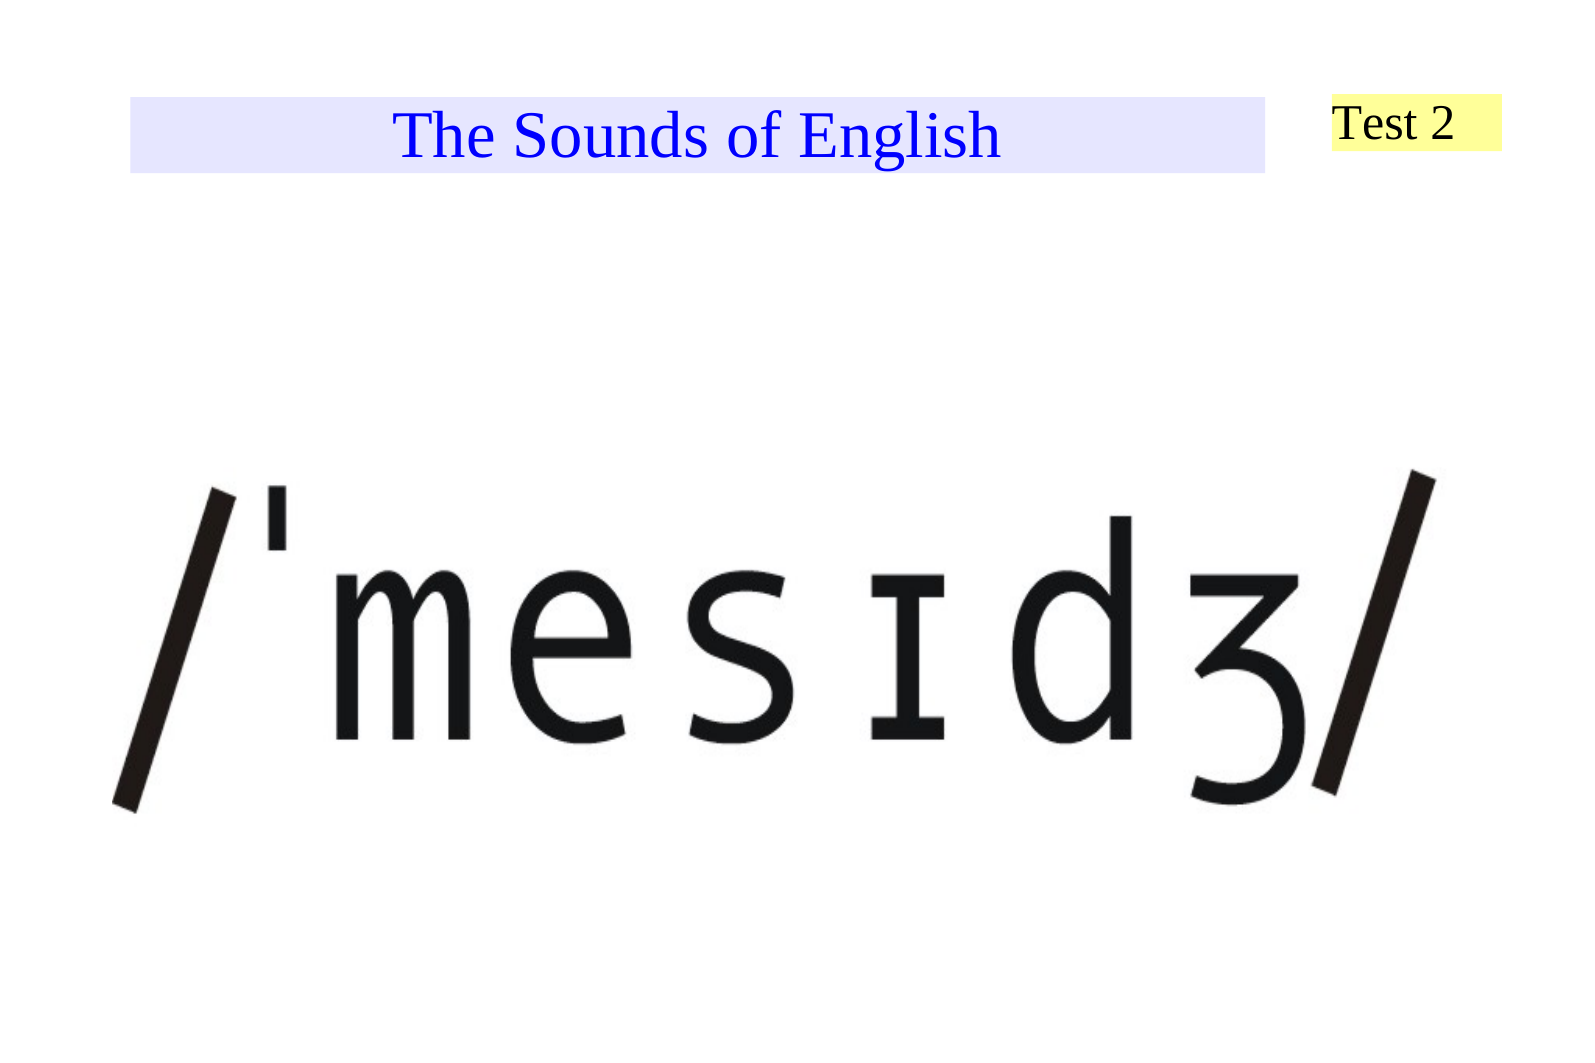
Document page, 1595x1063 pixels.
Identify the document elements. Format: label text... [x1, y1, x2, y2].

picture [112, 439, 1493, 896]
text_box Test 2 [1331, 94, 1502, 152]
text_box The Sounds of English [130, 97, 1266, 174]
